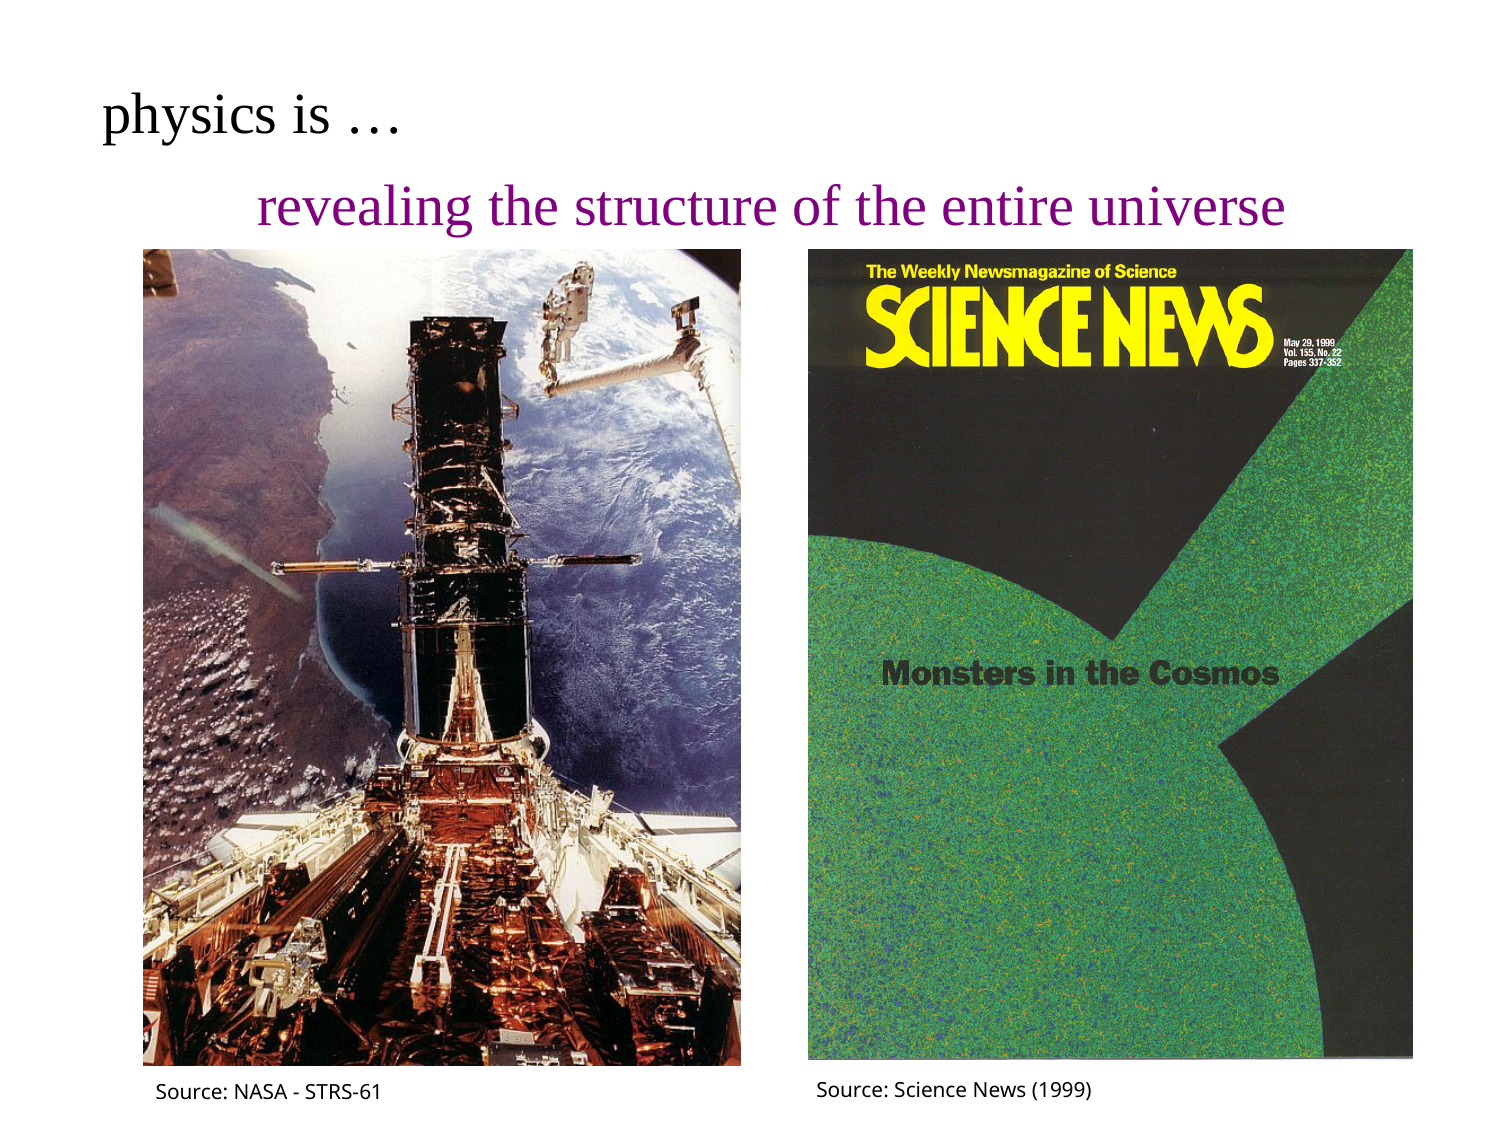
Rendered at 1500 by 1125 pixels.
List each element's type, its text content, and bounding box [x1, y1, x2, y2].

text_box Source: Science News (1999) [801, 1068, 1107, 1110]
text_box physics is … [87, 67, 419, 153]
picture [143, 249, 741, 1066]
picture [808, 249, 1413, 1060]
text_box Source: NASA - STRS-61 [140, 1071, 398, 1112]
text_box revealing the structure of the entire universe [242, 159, 1302, 245]
